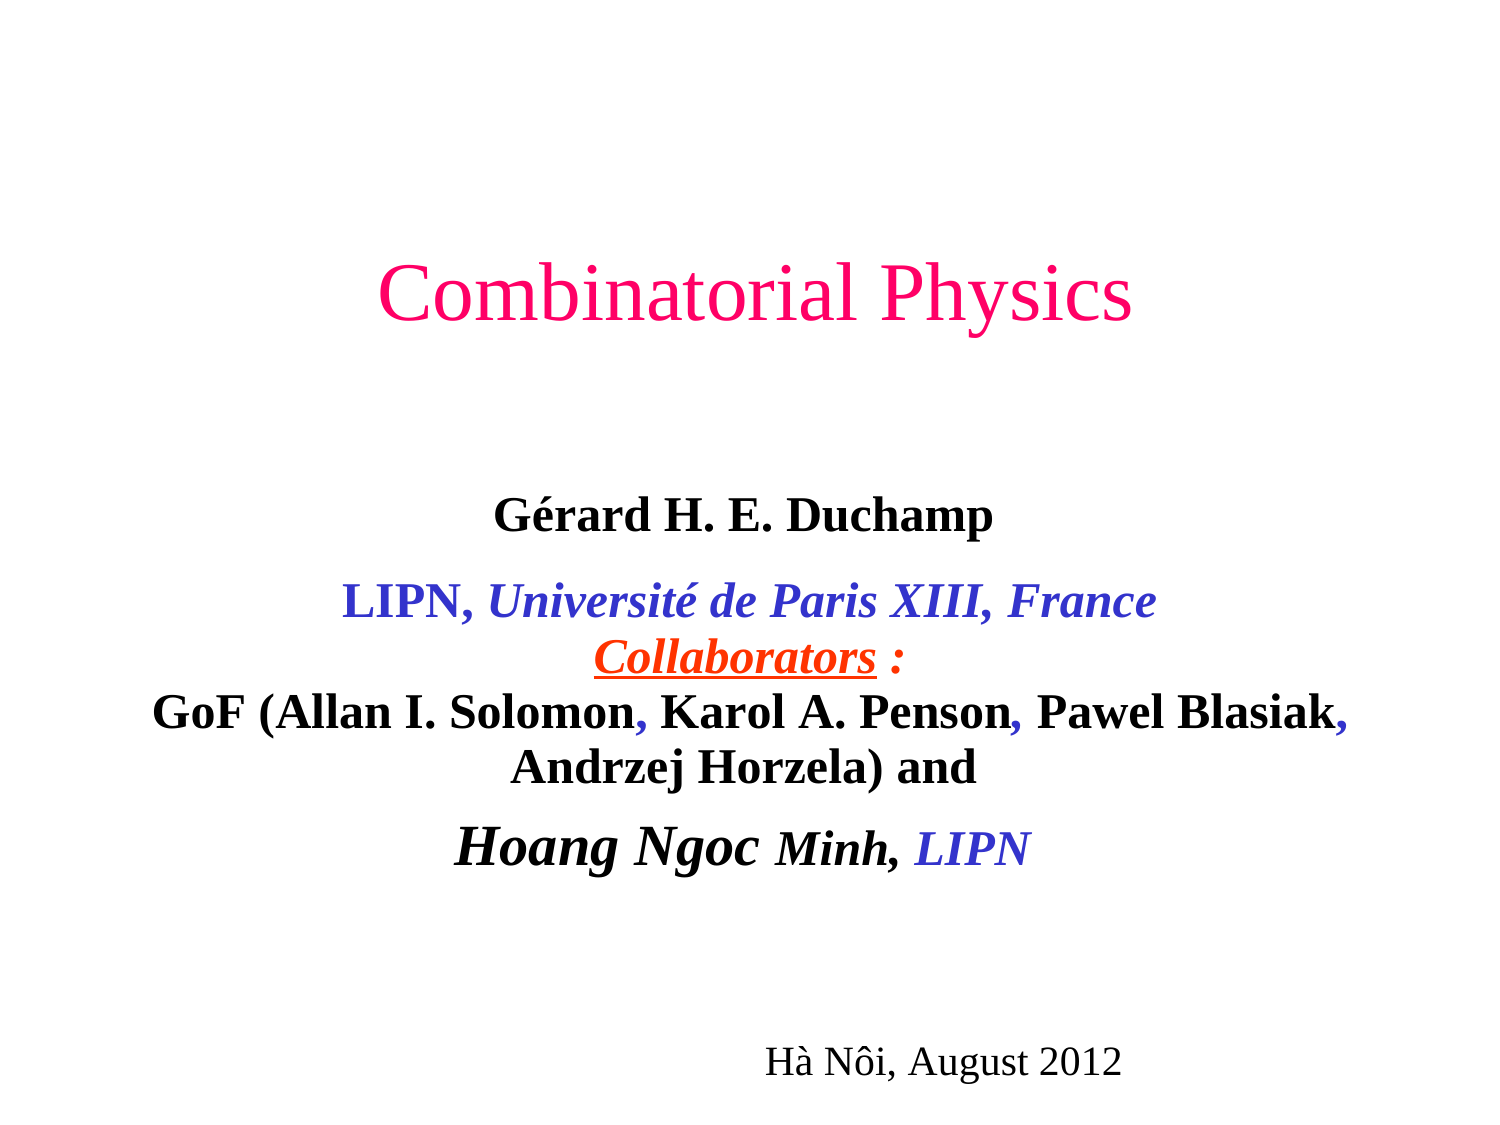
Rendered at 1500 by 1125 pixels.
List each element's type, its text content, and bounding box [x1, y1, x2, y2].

text_box Hà Nôi, August 2012 [750, 1033, 1139, 1096]
title Combinatorial Physics [37, 173, 1476, 412]
text_box Gérard H. E. Duchamp LIPN, Université de Paris XIII, France Collaborators : GoF (Allan I. Solomon, Karol A. Penson, Pawel Blasiak, Andrzej Horzela) and Hoang Ngoc Minh, LIPN [127, 479, 1372, 887]
